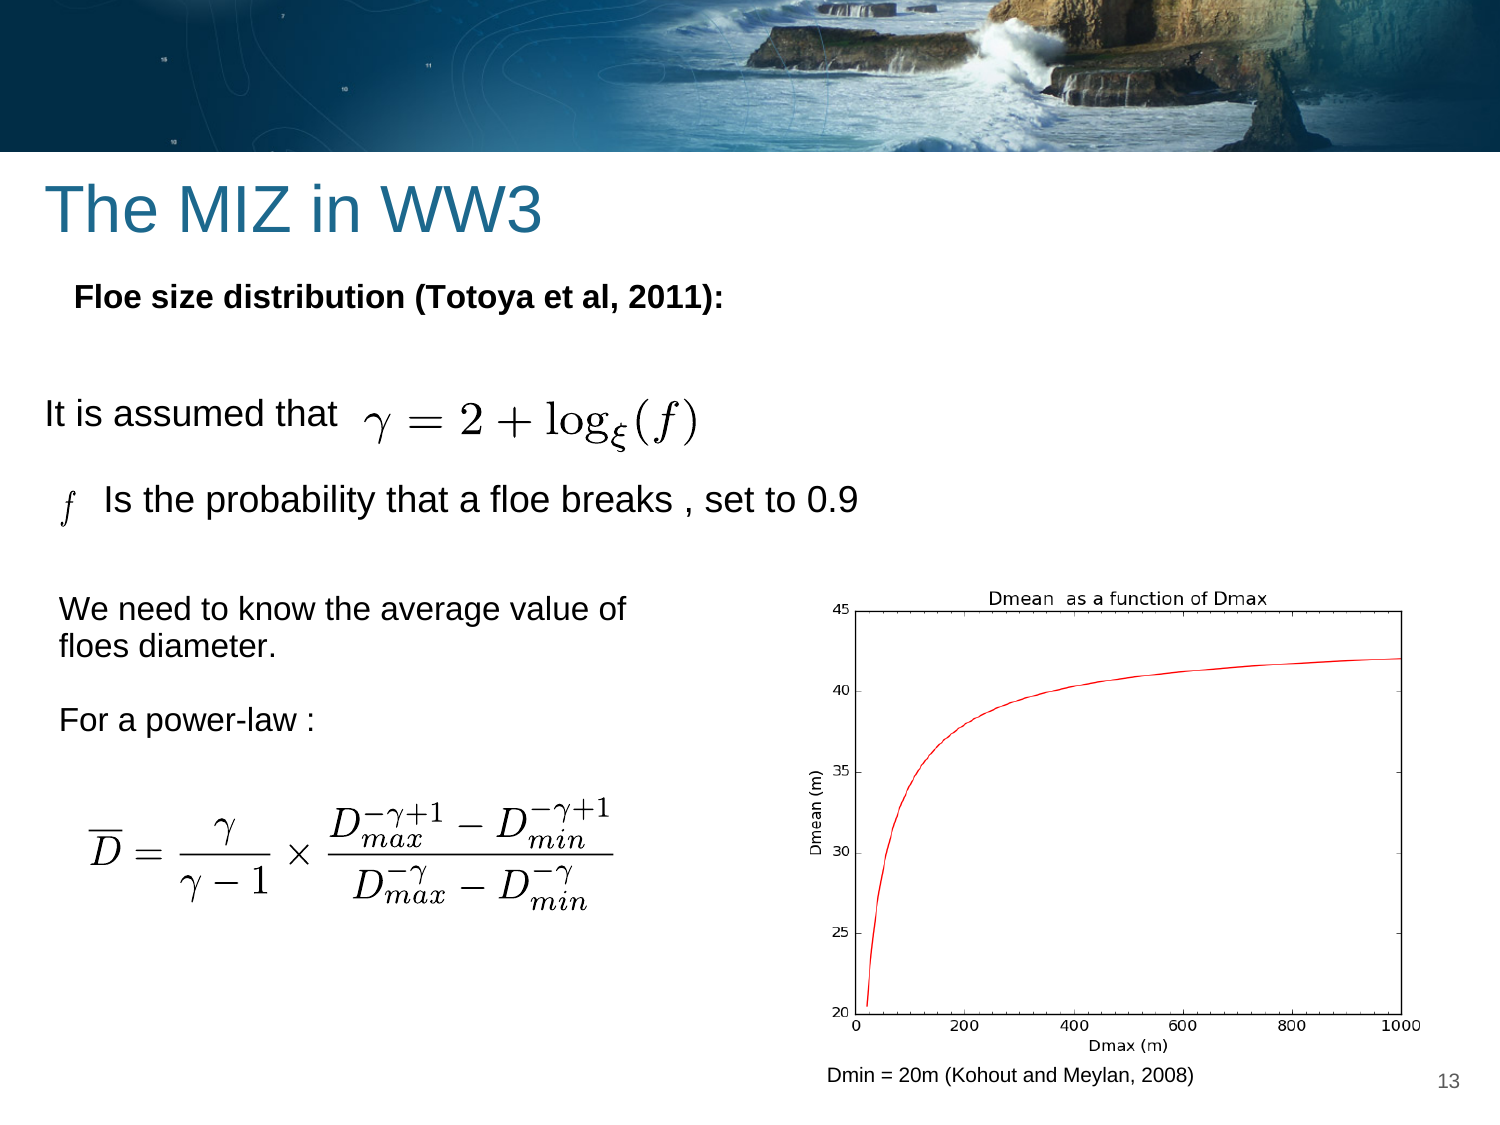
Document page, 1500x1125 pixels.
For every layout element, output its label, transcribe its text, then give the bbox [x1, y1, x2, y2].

text_box [88, 797, 614, 911]
text_box Dmin = 20m (Kohout and Meylan, 2008) [826, 1063, 1447, 1102]
text_box It is assumed that [29, 386, 473, 447]
picture [0, 0, 1500, 152]
title The MIZ in WW3 [29, 118, 1214, 294]
text_box We need to know the average value of floes diameter. For a power-law : [59, 590, 680, 741]
text_box Floe size distribution (Totoya et al, 2011): [59, 265, 1477, 402]
text_box [363, 398, 701, 453]
text_box Is the probability that a floe breaks , set to 0.9 [88, 472, 886, 533]
text_box [838, 413, 1500, 549]
picture [767, 560, 1471, 1064]
text_box [59, 490, 78, 527]
